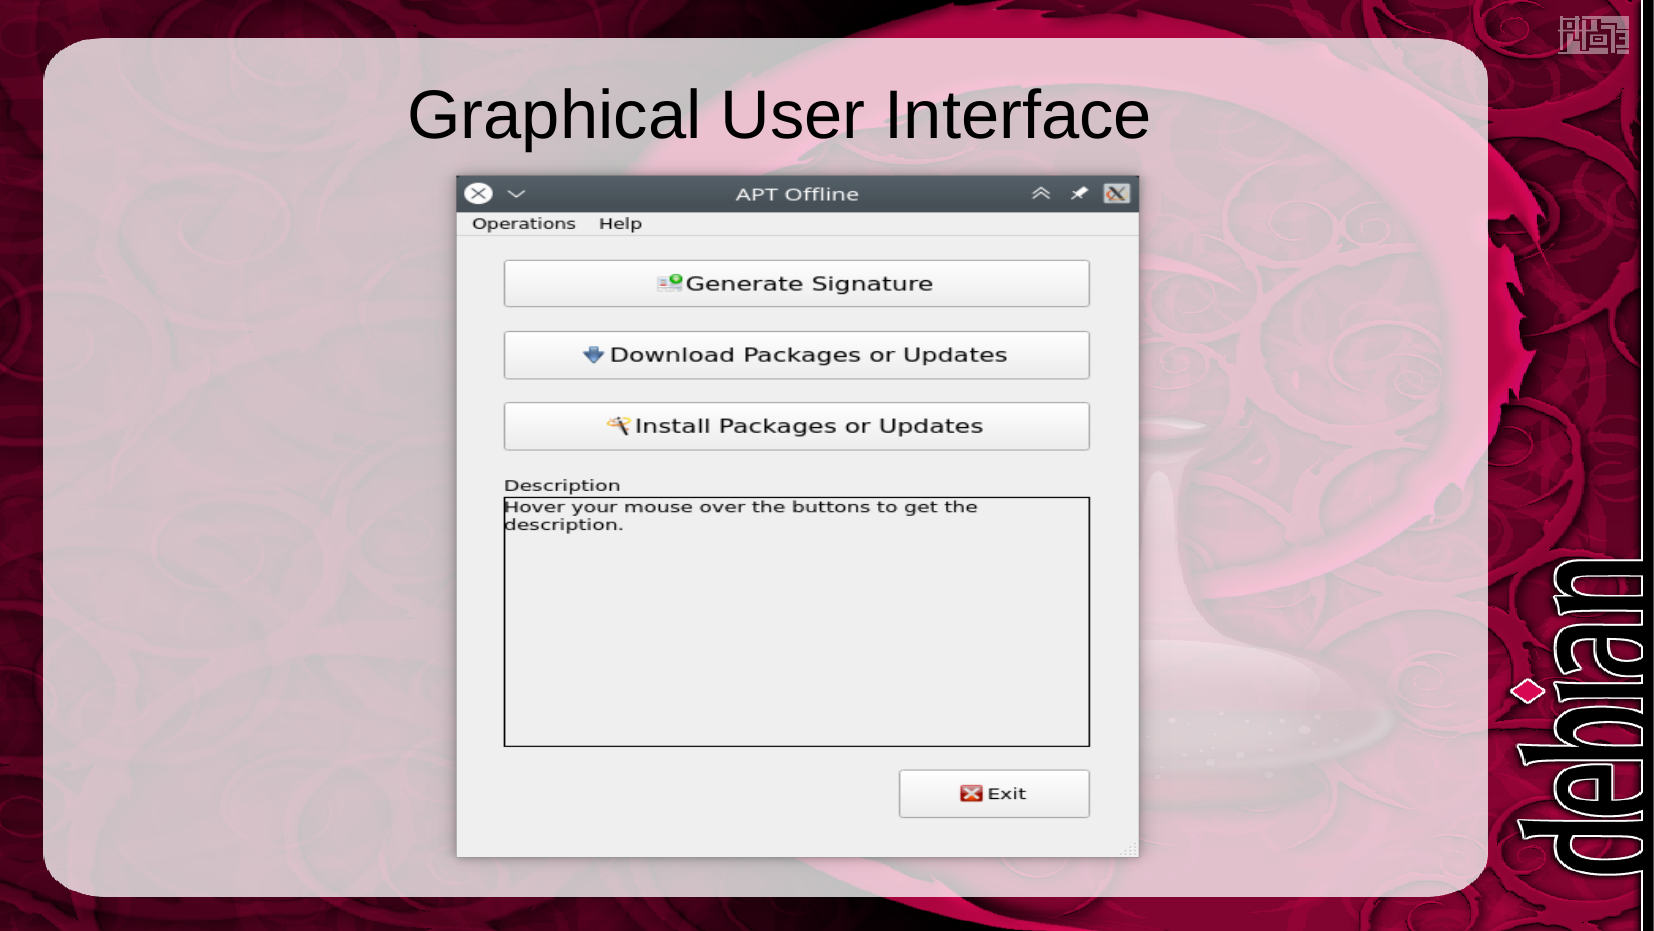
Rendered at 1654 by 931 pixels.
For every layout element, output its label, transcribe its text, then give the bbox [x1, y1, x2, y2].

title Graphical User Interface [59, 68, 1477, 161]
picture [0, 0, 1654, 931]
